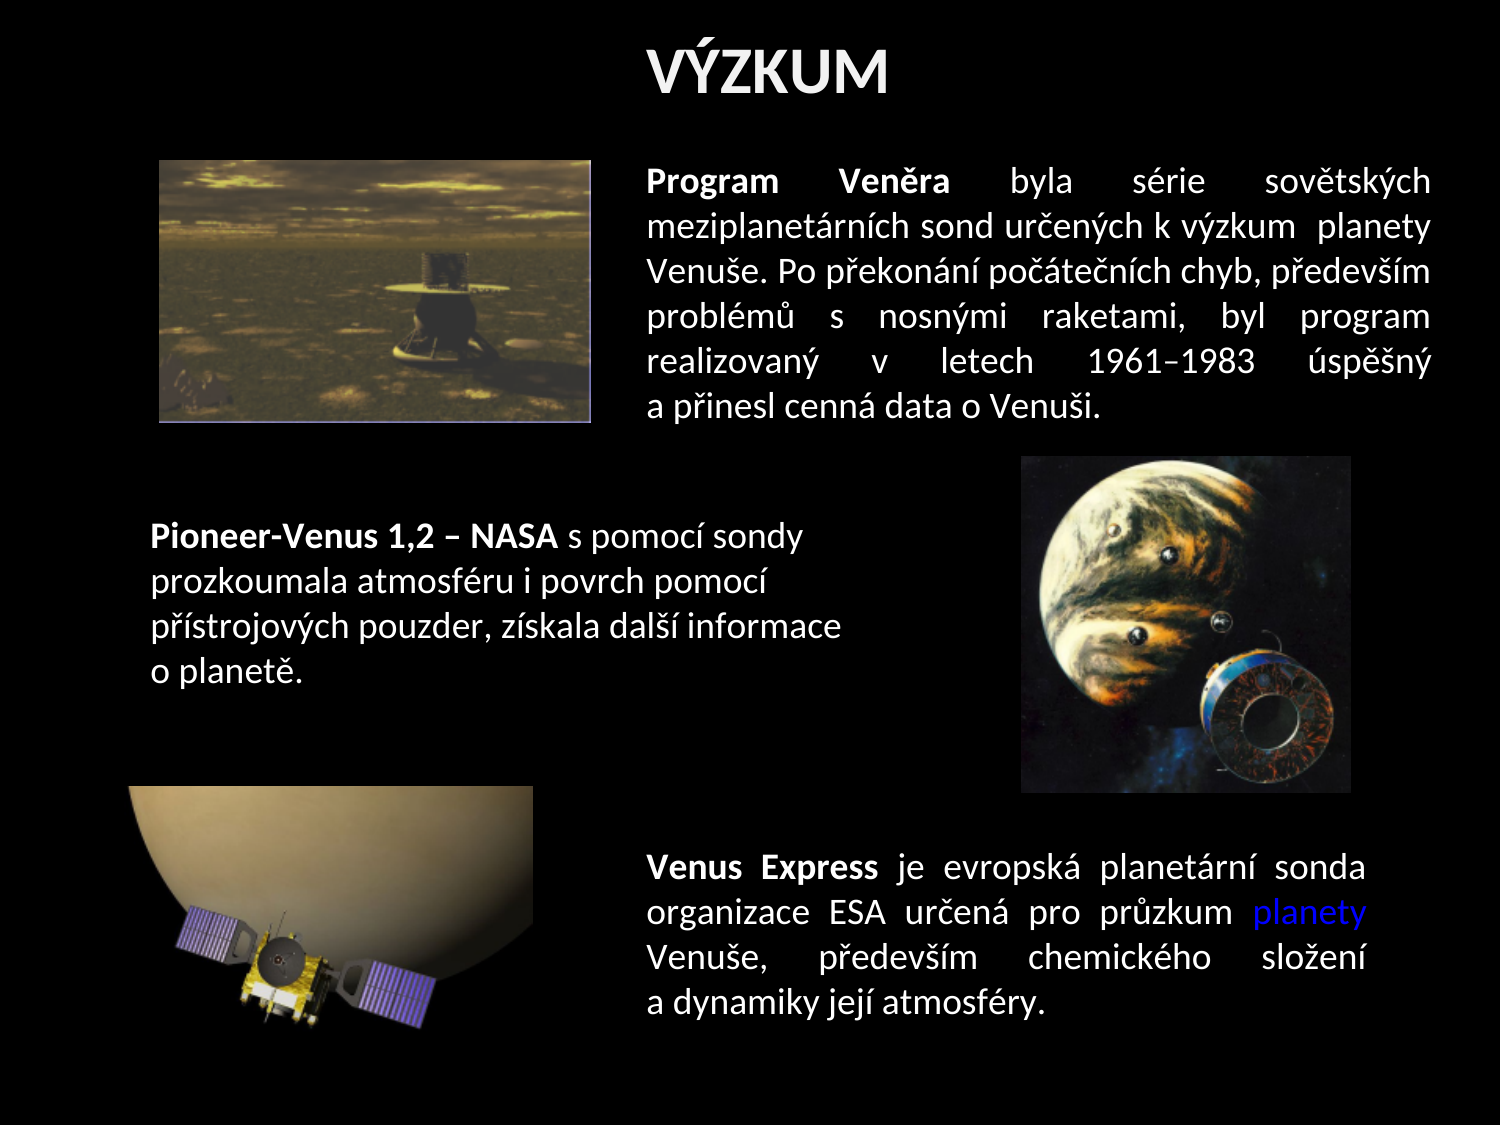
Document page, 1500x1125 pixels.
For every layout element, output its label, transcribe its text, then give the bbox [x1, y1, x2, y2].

text_box VÝZKUM [631, 18, 906, 115]
text_box Venus Express je evropská planetární sonda organizace ESA určená pro průzkum planety Venuše, především chemického složení a dynamiky její atmosféry. [631, 834, 1382, 1030]
picture [159, 160, 591, 423]
picture [1021, 456, 1351, 793]
picture [76, 786, 533, 1098]
text_box Pioneer-Venus 1,2 – NASA s pomocí sondy prozkoumala atmosféru i povrch pomocí přístrojových pouzder, získala další informace o planetě. [135, 503, 975, 699]
text_box Program Veněra byla série sovětských meziplanetárních sond určených k výzkum planety Venuše. Po překonání počátečních chyb, především problémů s nosnými raketami, byl program realizovaný v letech 1961−1983 úspěšný a přinesl cenná data o Venuši. [631, 148, 1447, 435]
